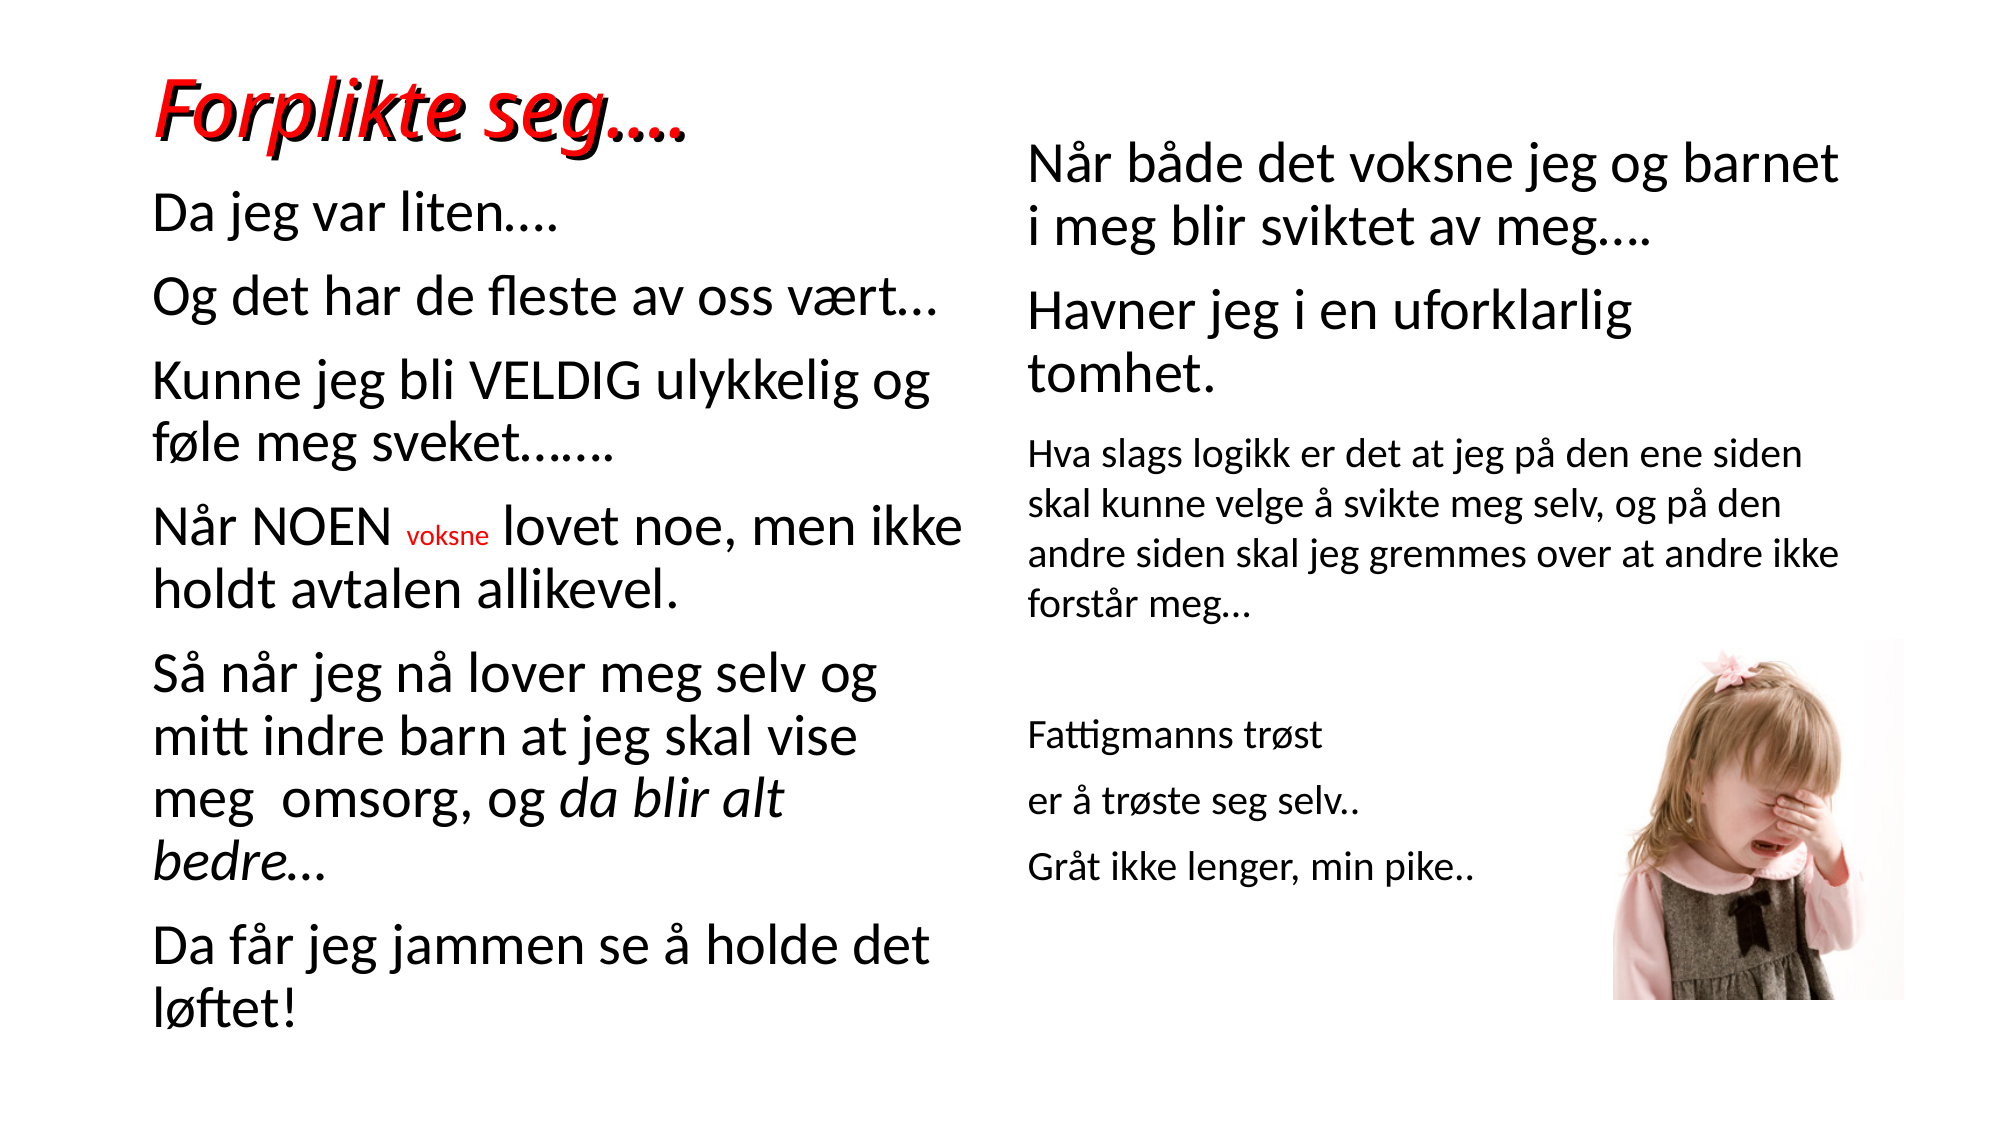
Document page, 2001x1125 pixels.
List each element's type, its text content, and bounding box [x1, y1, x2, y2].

picture [1613, 639, 1904, 1000]
title Forplikte seg…. [137, 59, 1863, 162]
list Da jeg var liten…. Og det har de fleste av oss vært… Kunne jeg bli VELDIG ulykkelig og føle meg sveket……. Når NOEN voksne lovet noe, men ikke holdt avtalen allikevel. Så når jeg nå lover meg selv og mitt indre barn at jeg skal vise meg omsorg, og da blir alt bedre… Da får jeg jammen se å holde det løftet! [137, 173, 988, 1086]
list Når både det voksne jeg og barnet i meg blir sviktet av meg…. Havner jeg i en uforklarlig tomhet. Hva slags logikk er det at jeg på den ene siden skal kunne velge å svikte meg selv, og på den andre siden skal jeg gremmes over at andre ikke forstår meg… Fattigmanns trøst er å trøste seg selv.. Gråt ikke lenger, min pike.. [1012, 125, 1863, 1014]
